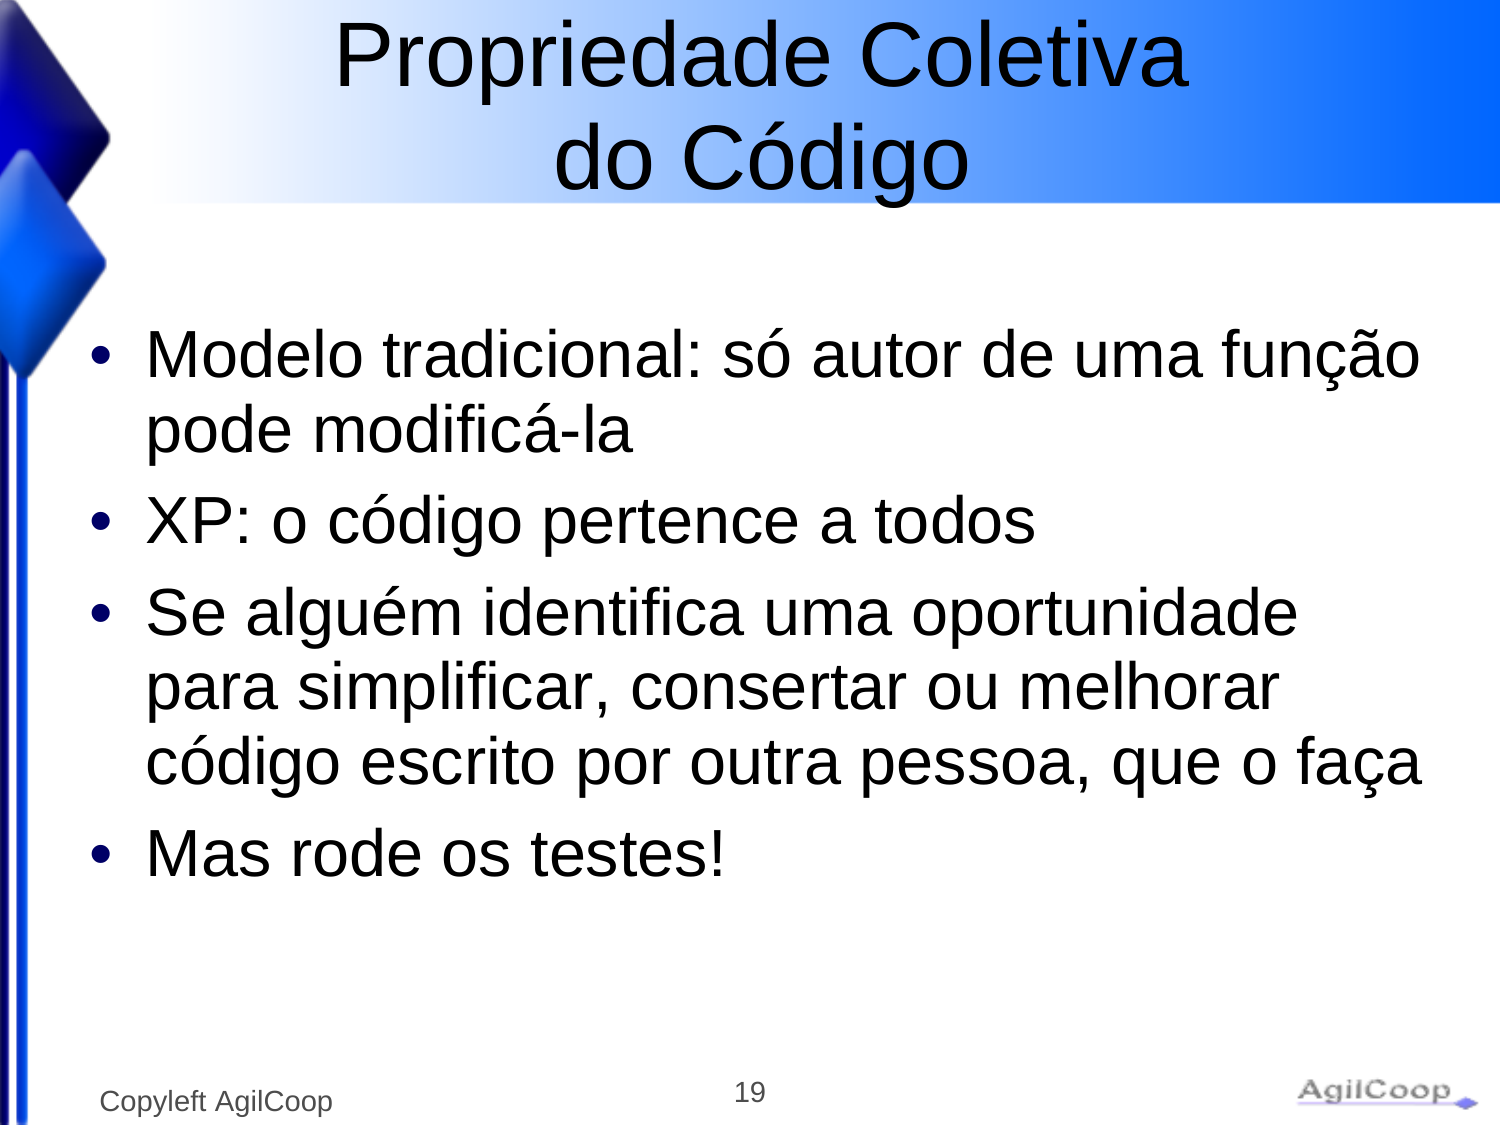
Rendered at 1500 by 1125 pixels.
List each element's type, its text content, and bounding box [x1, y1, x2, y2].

title Propriedade Coletiva do Código [125, 0, 1401, 220]
picture [0, 0, 1500, 1125]
list Modelo tradicional: só autor de uma função pode modificá-la XP: o código pertence a todos Se alguém identifica uma oportunidade para simplificar, consertar ou melhorar código escrito por outra pessoa, que o faça Mas rode os testes! [74, 309, 1463, 1038]
